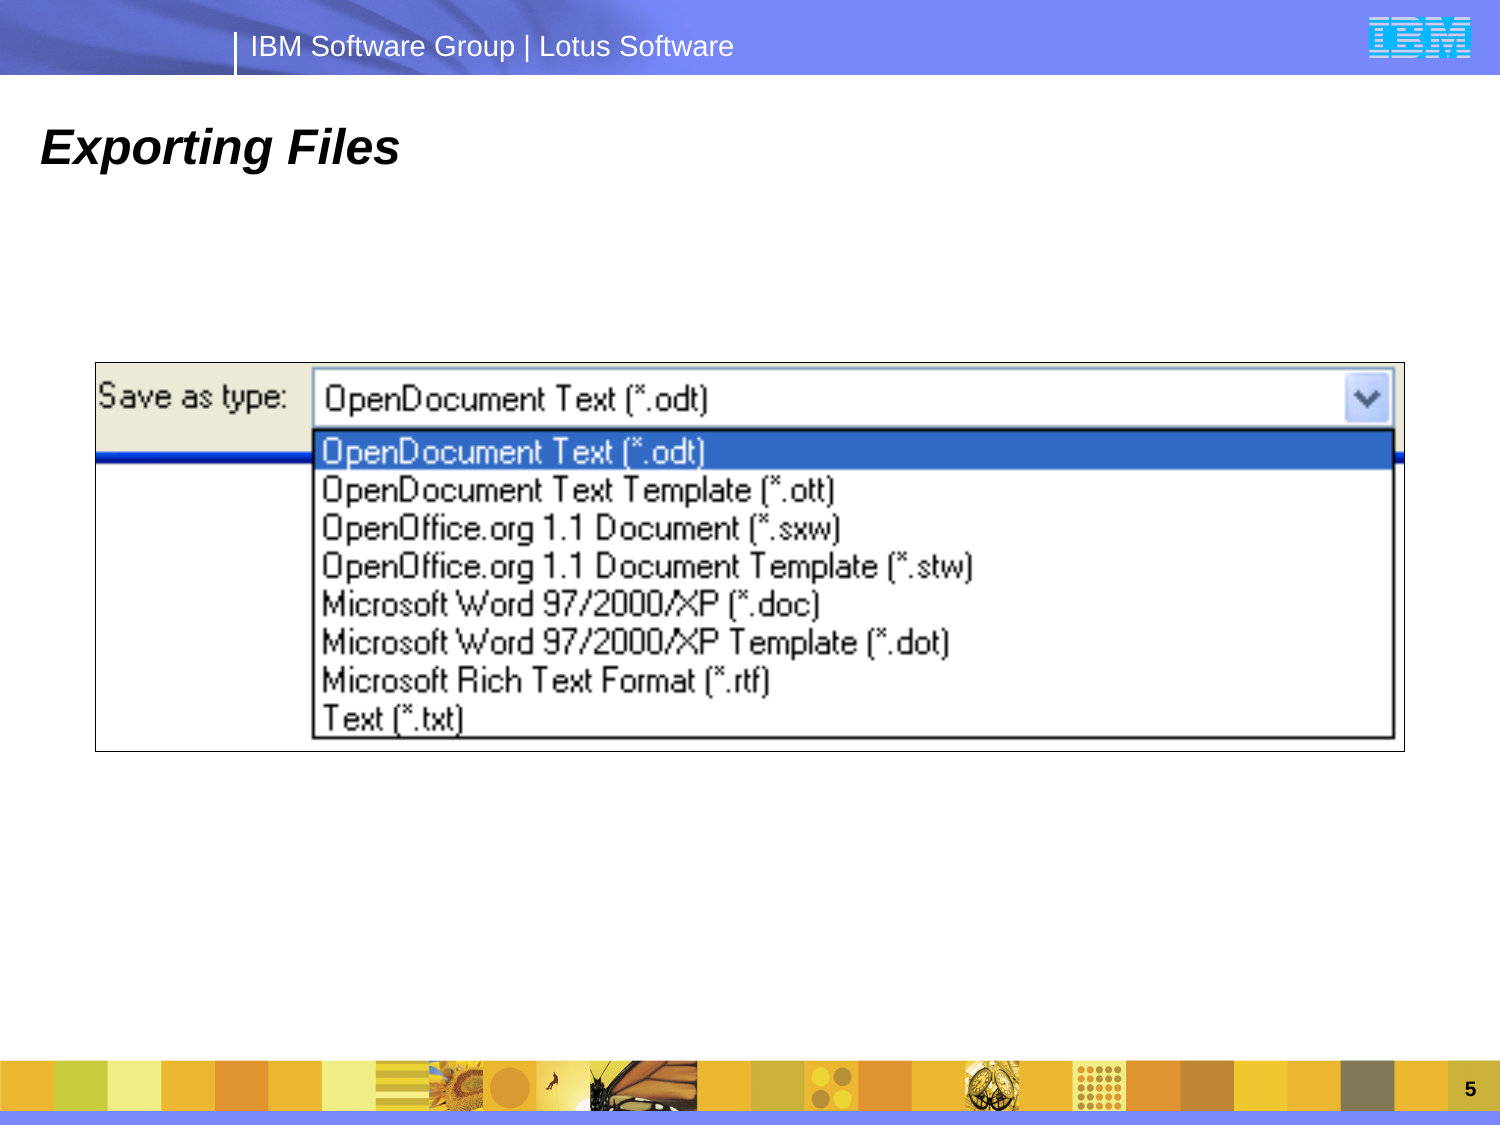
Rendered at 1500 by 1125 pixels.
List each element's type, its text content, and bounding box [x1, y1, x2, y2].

title Exporting Files [25, 114, 1378, 197]
picture [0, 0, 1500, 75]
picture [95, 362, 1405, 752]
picture [0, 1060, 1500, 1111]
